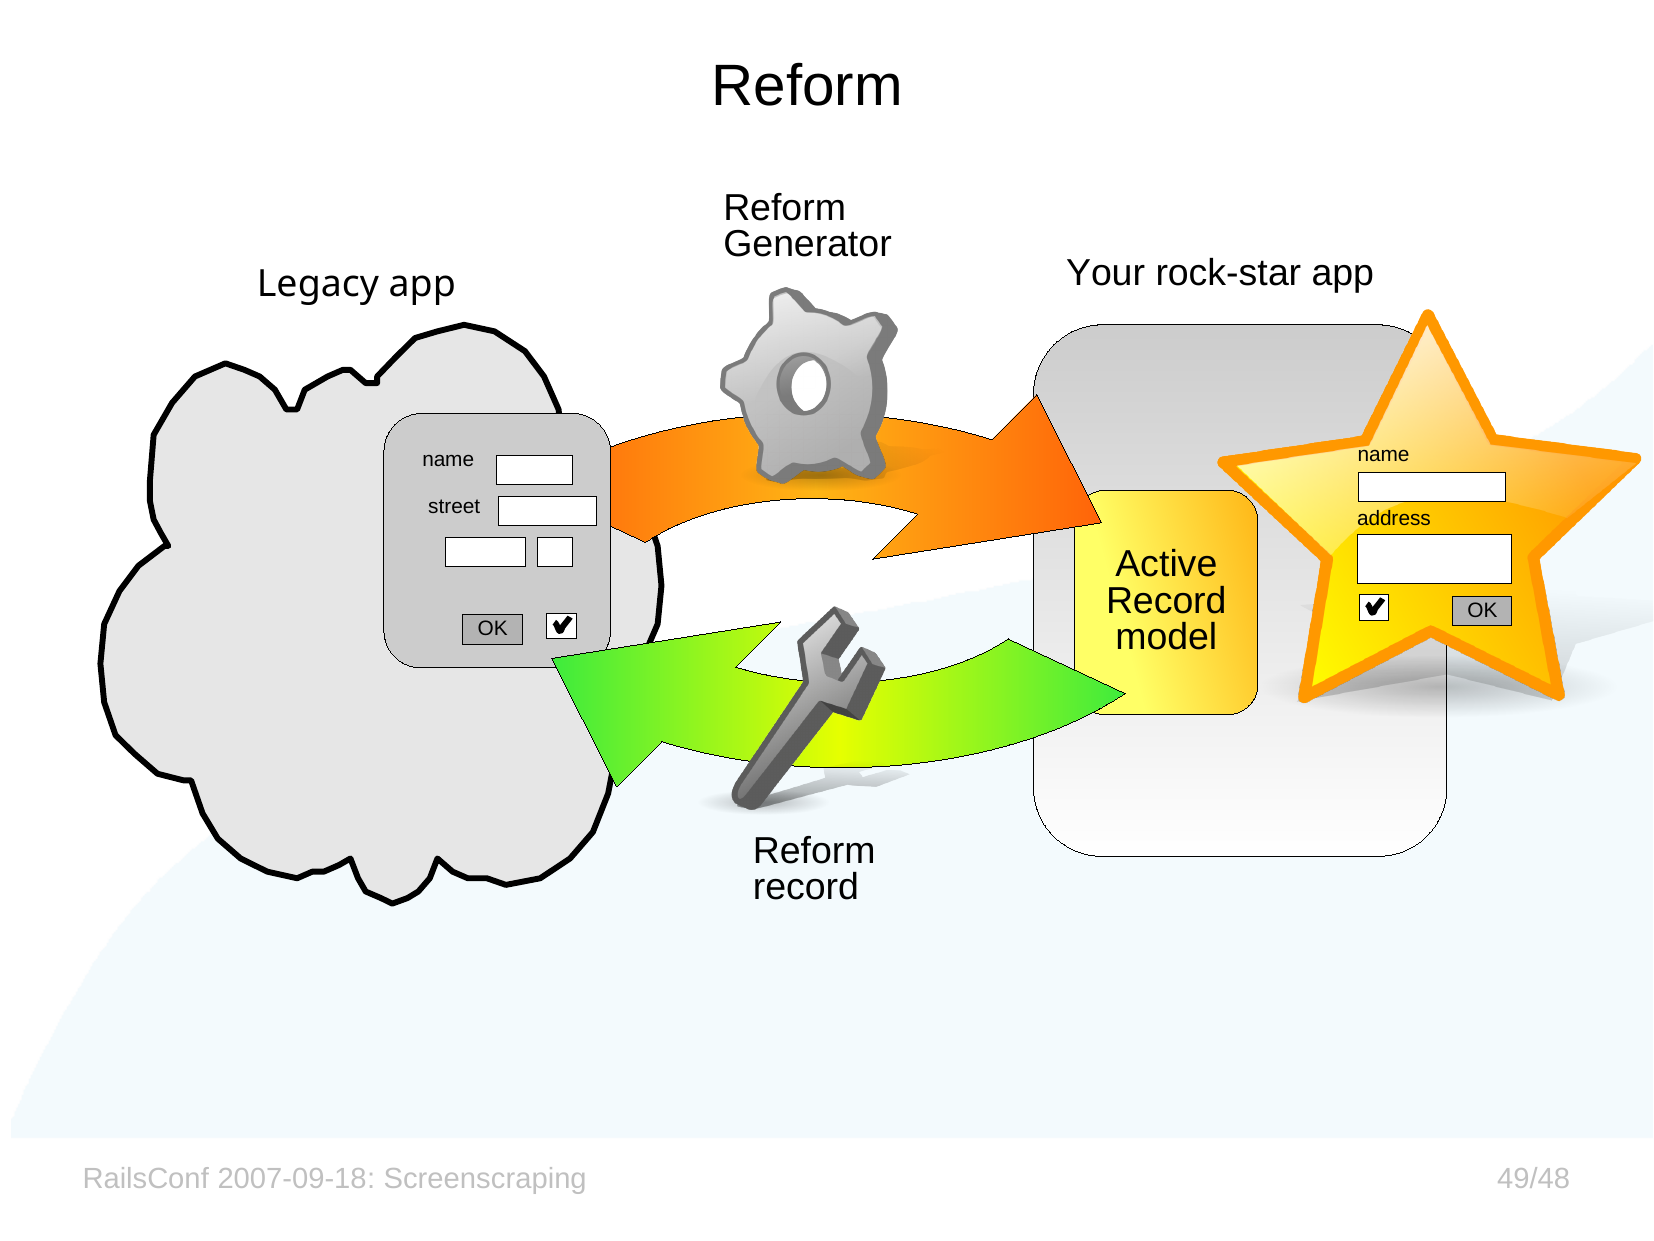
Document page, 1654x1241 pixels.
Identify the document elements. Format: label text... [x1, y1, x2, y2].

text_box Legacy app [242, 253, 502, 315]
text_box Reform [696, 53, 1052, 134]
text_box [100, 324, 1447, 904]
text_box Reform Generator [708, 183, 945, 278]
text_box Your rock-star app [1051, 248, 1436, 306]
text_box address [1342, 501, 1461, 541]
picture [11, 0, 1654, 1231]
text_box OK [462, 614, 523, 645]
text_box [1357, 534, 1512, 584]
text_box [1359, 594, 1389, 621]
text_box [1358, 472, 1506, 502]
text_box Active Record model [1074, 490, 1210, 715]
text_box OK [1452, 596, 1512, 626]
text_box name [1342, 437, 1462, 476]
text_box street [413, 490, 532, 529]
text_box name [407, 442, 526, 482]
text_box Reform record [738, 826, 939, 957]
